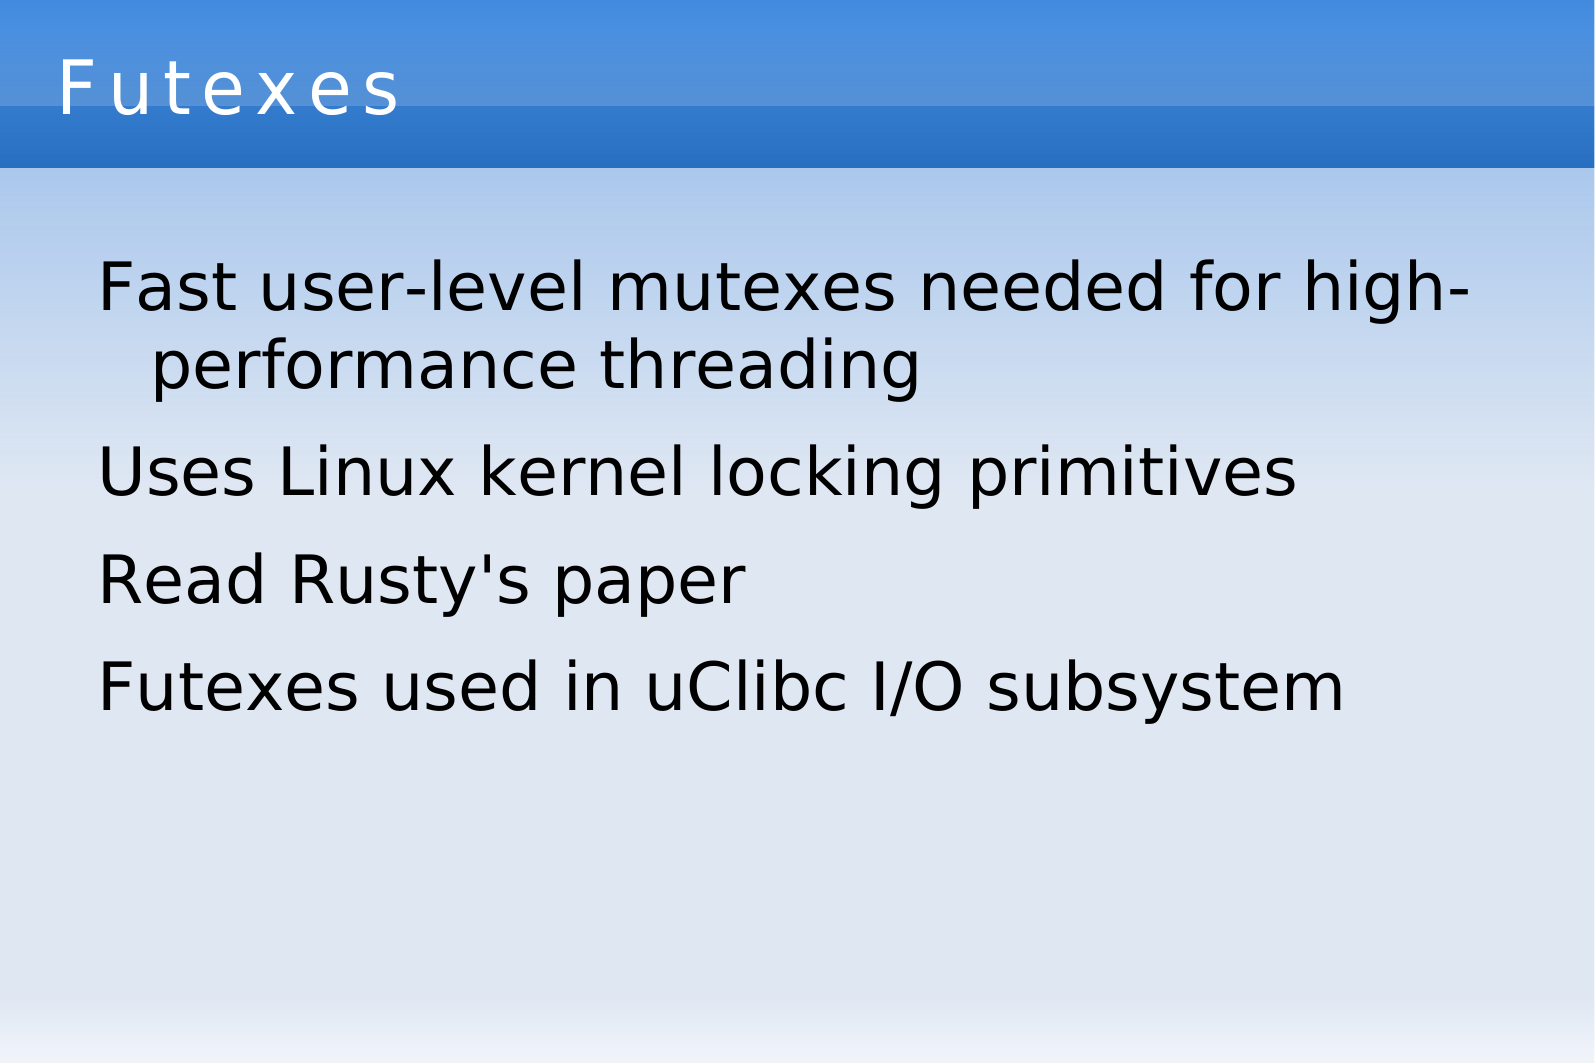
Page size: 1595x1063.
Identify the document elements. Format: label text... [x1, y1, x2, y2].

title Futexes [56, 25, 1225, 153]
picture [0, 0, 1595, 1063]
list Fast user-level mutexes needed for high-performance threading Uses Linux kernel locking primitives Read Rusty's paper Futexes used in uClibc I/O subsystem [79, 248, 1515, 951]
